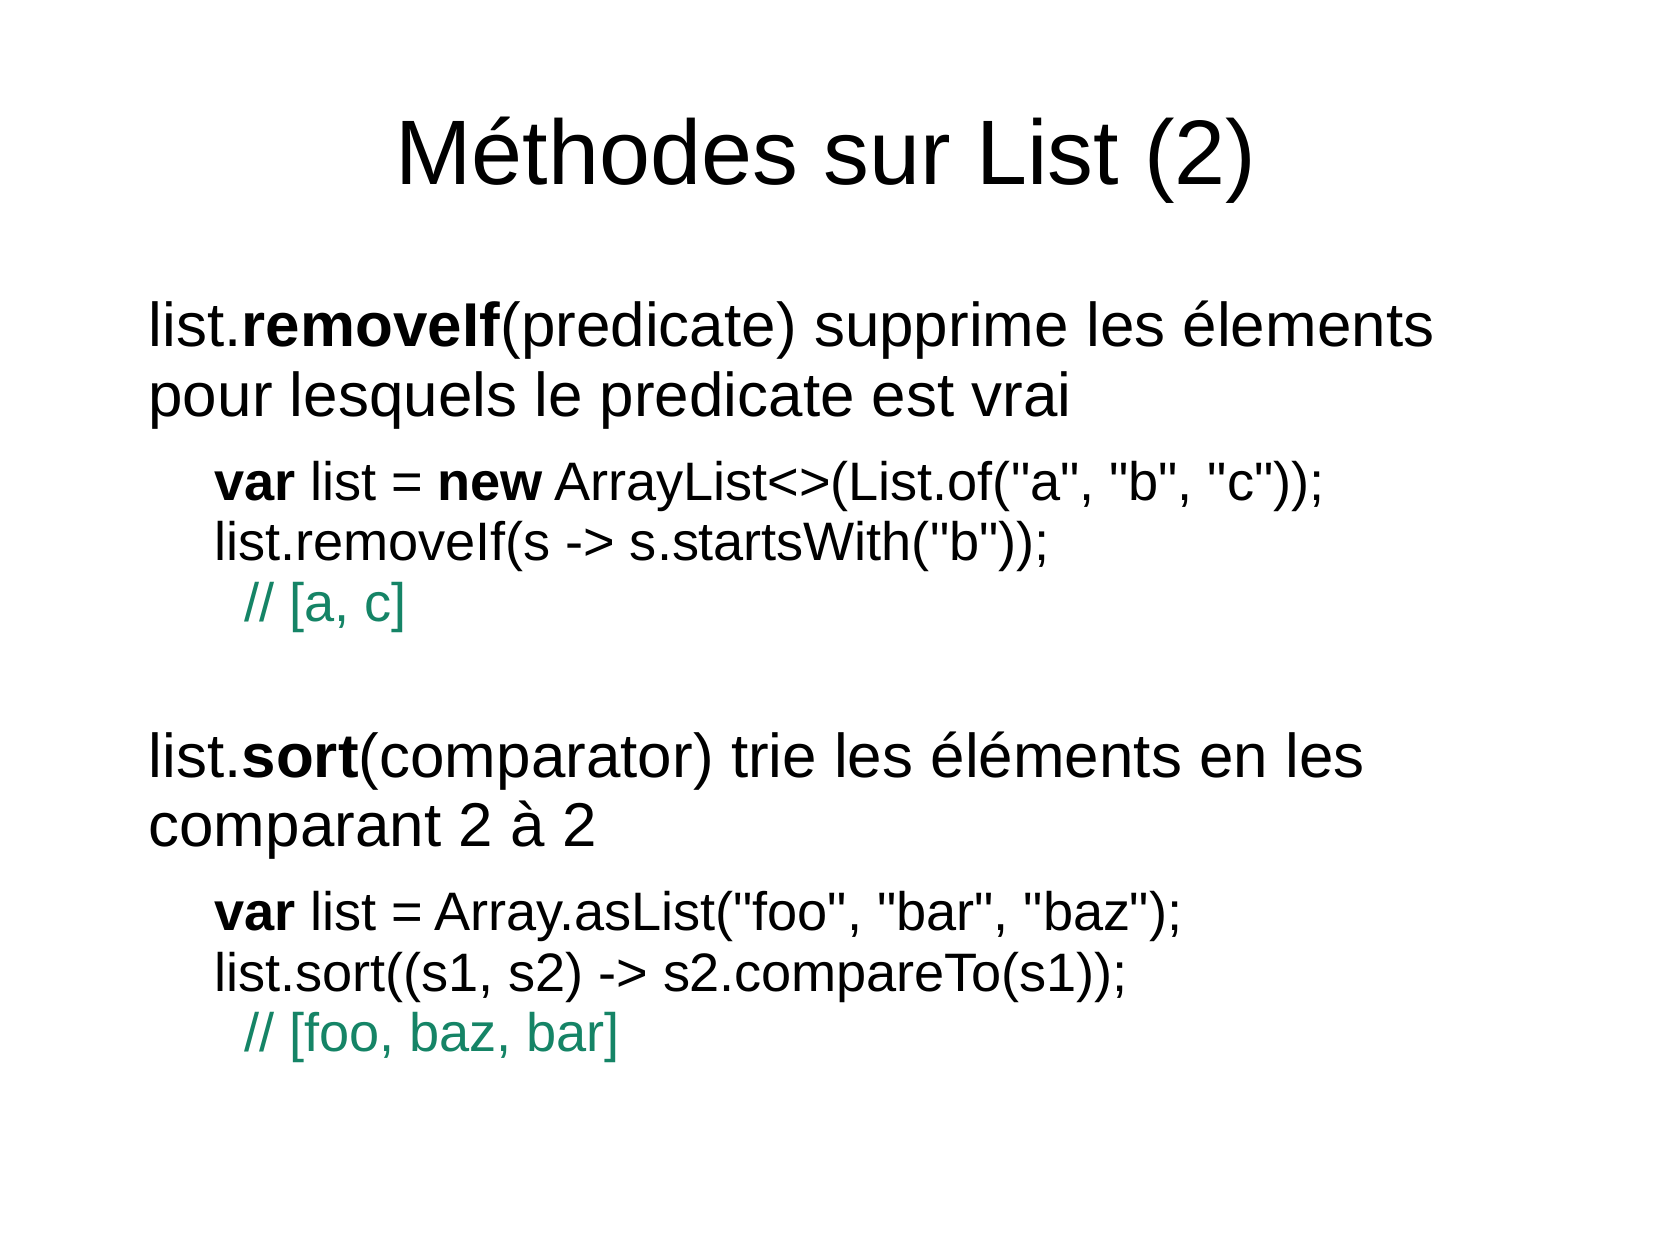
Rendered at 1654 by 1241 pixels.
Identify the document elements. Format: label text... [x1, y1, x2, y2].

list list.removeIf(predicate) supprime les élements pour lesquels le predicate est vrai var list = new ArrayList<>(List.of("a", "b", "c")); list.removeIf(s -> s.startsWith("b")); // [a, c] list.sort(comparator) trie les éléments en les comparant 2 à 2 var list = Array.asList("foo", "bar", "baz"); list.sort((s1, s2) -> s2.compareTo(s1)); // [foo, baz, bar] [82, 290, 1571, 1126]
title Méthodes sur List (2) [82, 49, 1571, 257]
